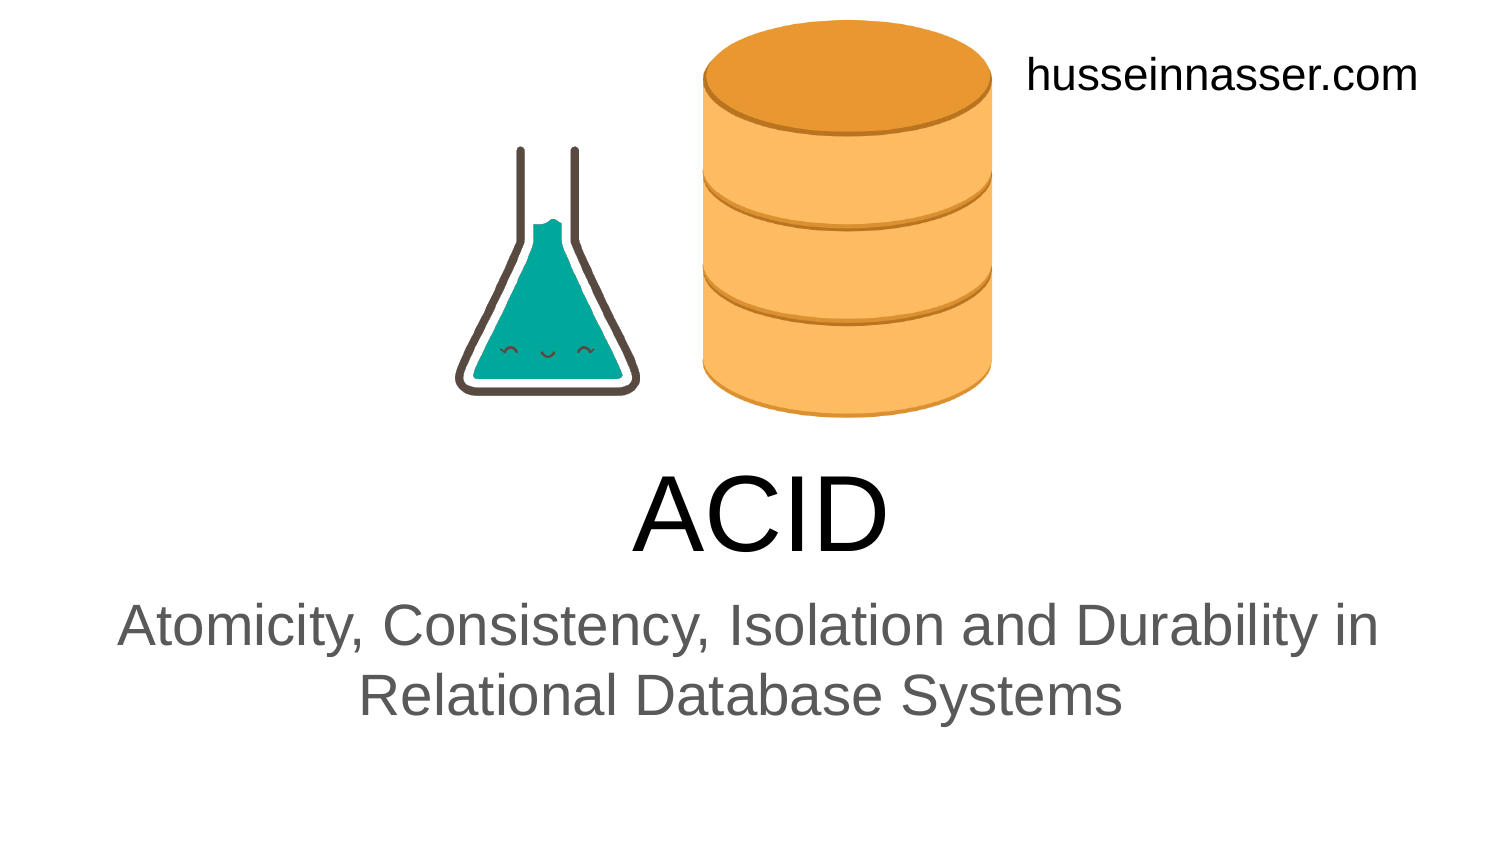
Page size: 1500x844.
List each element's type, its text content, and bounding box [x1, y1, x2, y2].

picture [453, 123, 646, 406]
picture [674, 10, 1012, 437]
subtitle Atomicity, Consistency, Isolation and Durability in Relational Database Systems [51, 572, 1449, 819]
title husseinnasser.com [926, 11, 1500, 115]
title ACID [160, 385, 1364, 572]
